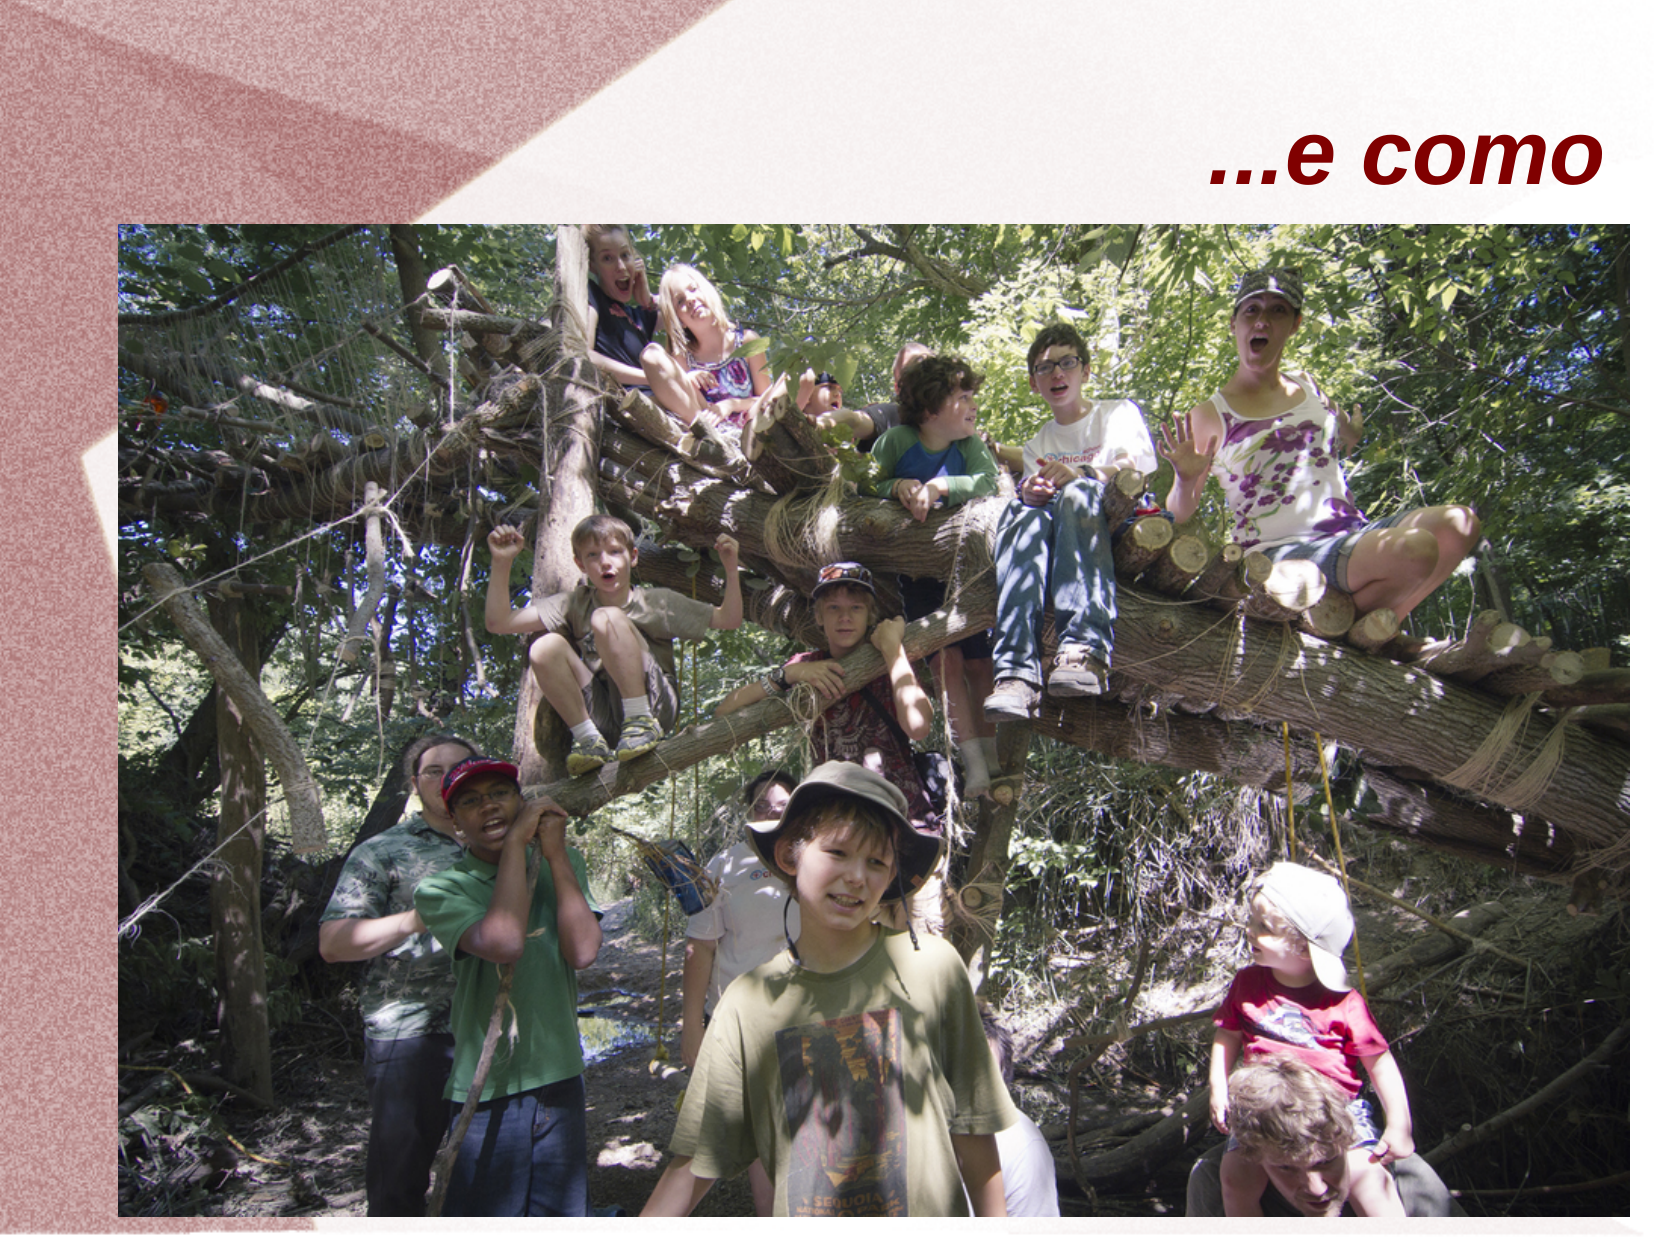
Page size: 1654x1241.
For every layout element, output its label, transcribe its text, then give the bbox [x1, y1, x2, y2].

title ...e como [596, 49, 1607, 224]
picture [0, 0, 1654, 1241]
